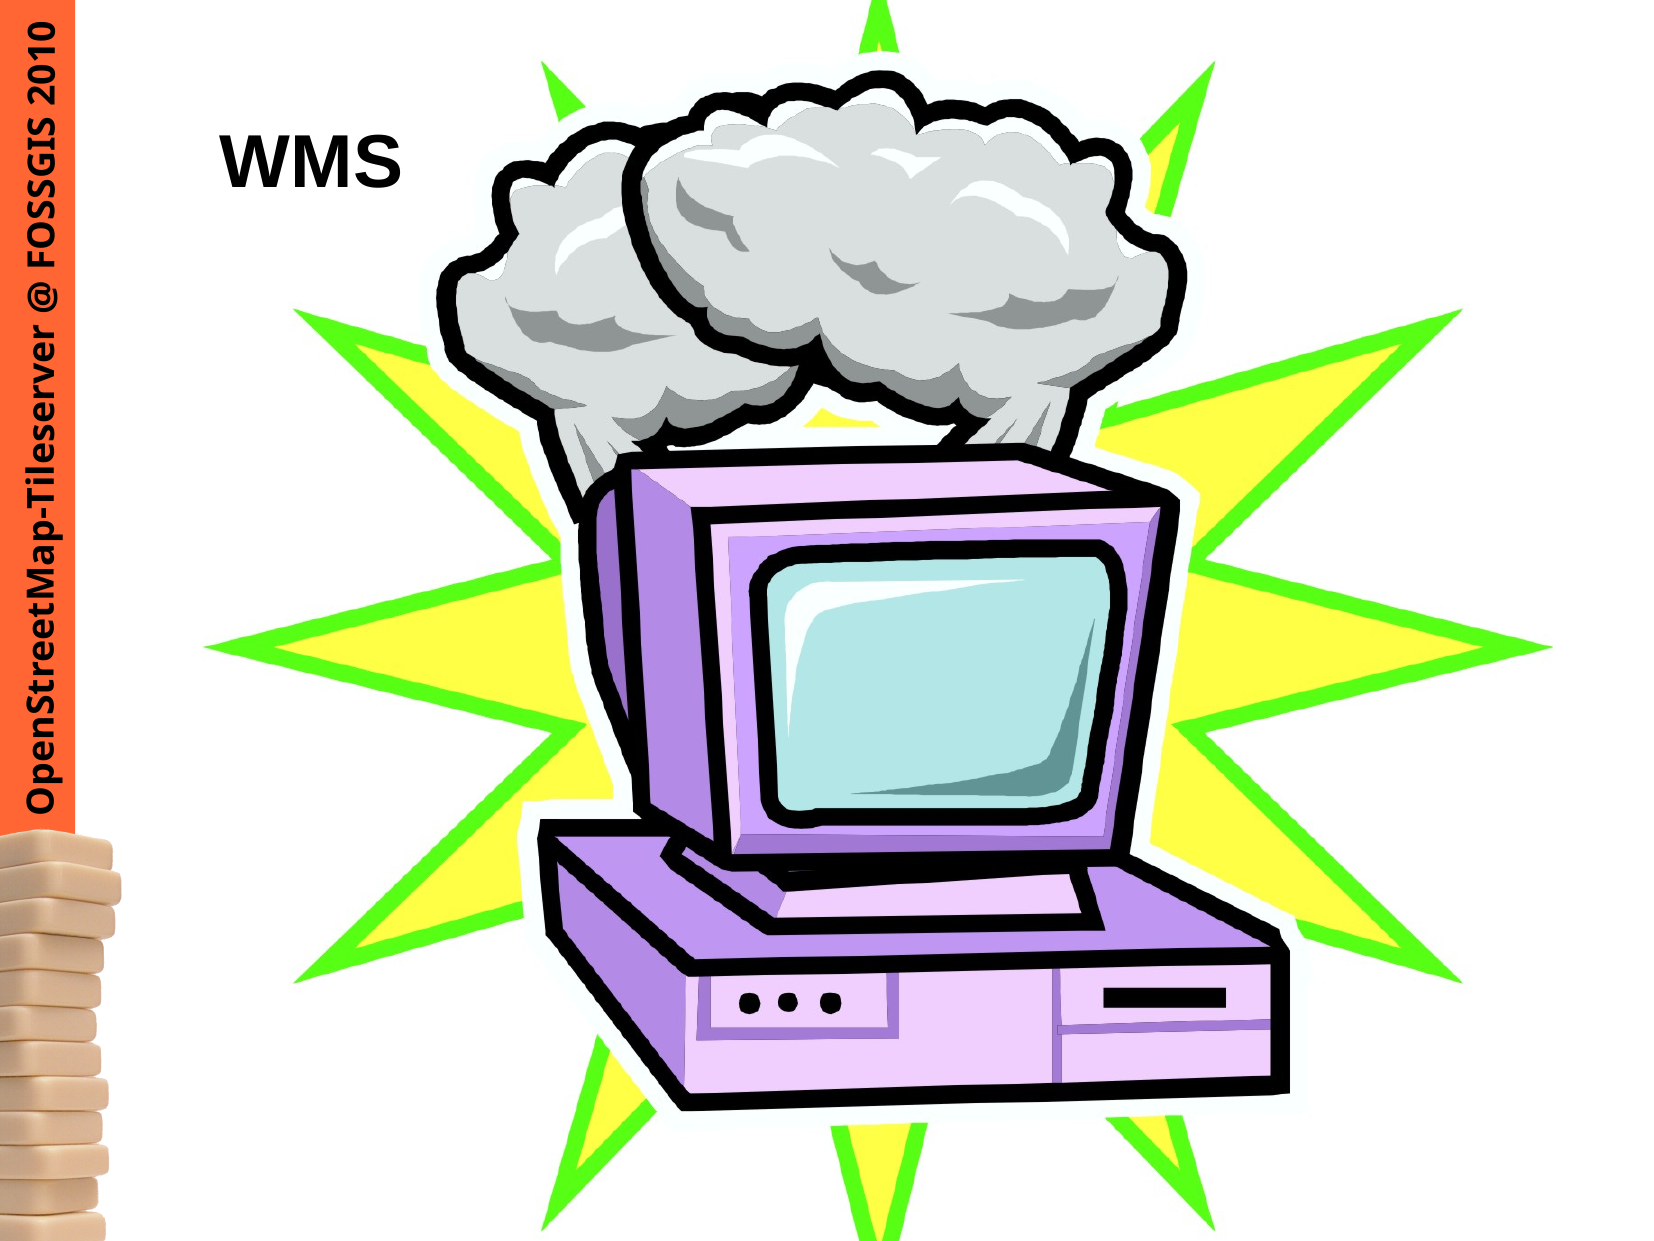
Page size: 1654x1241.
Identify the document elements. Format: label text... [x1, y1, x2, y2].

picture [0, 816, 133, 1241]
picture [202, 0, 1553, 1241]
text_box WMS [205, 112, 1501, 212]
